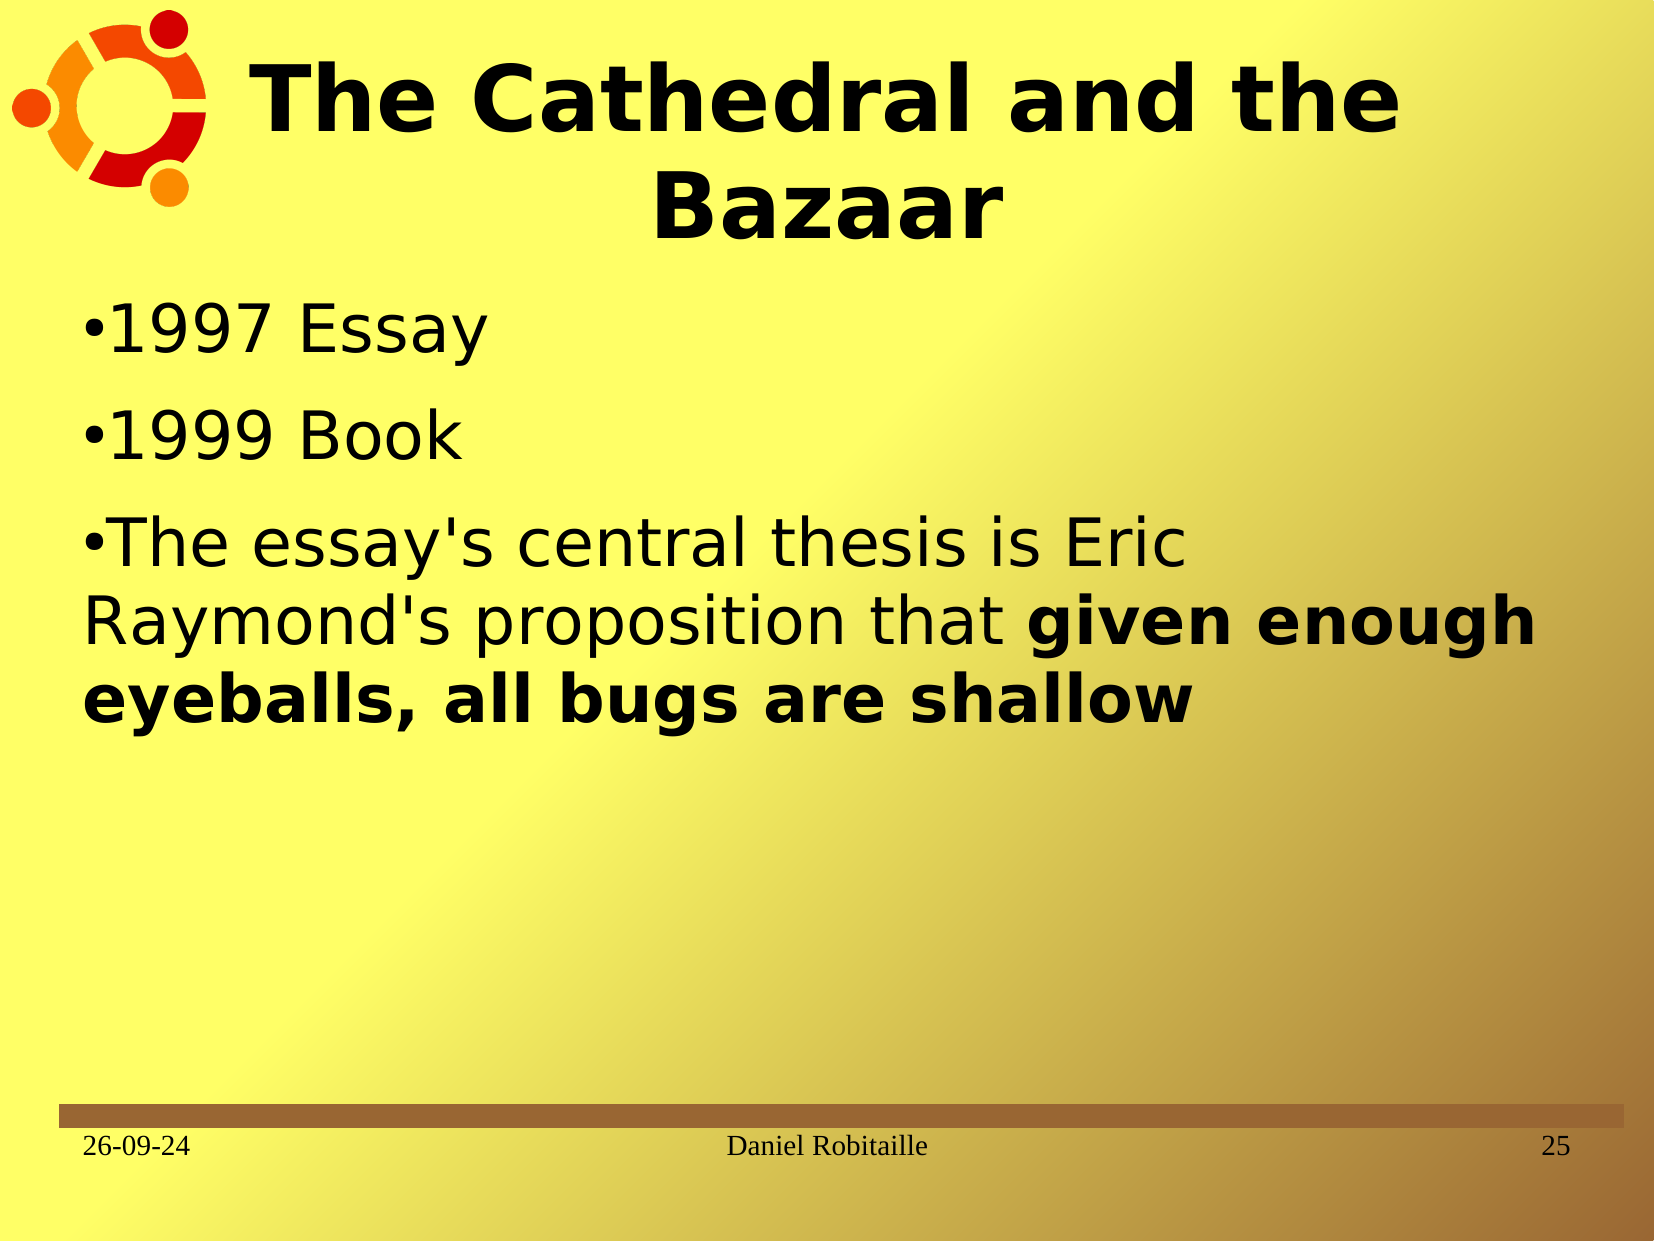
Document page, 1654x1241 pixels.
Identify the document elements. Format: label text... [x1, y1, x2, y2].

title The Cathedral and the Bazaar [82, 45, 1571, 261]
picture [12, 10, 207, 207]
list 1997 Essay 1999 Book The essay's central thesis is Eric Raymond's proposition that given enough eyeballs, all bugs are shallow [82, 290, 1571, 1109]
